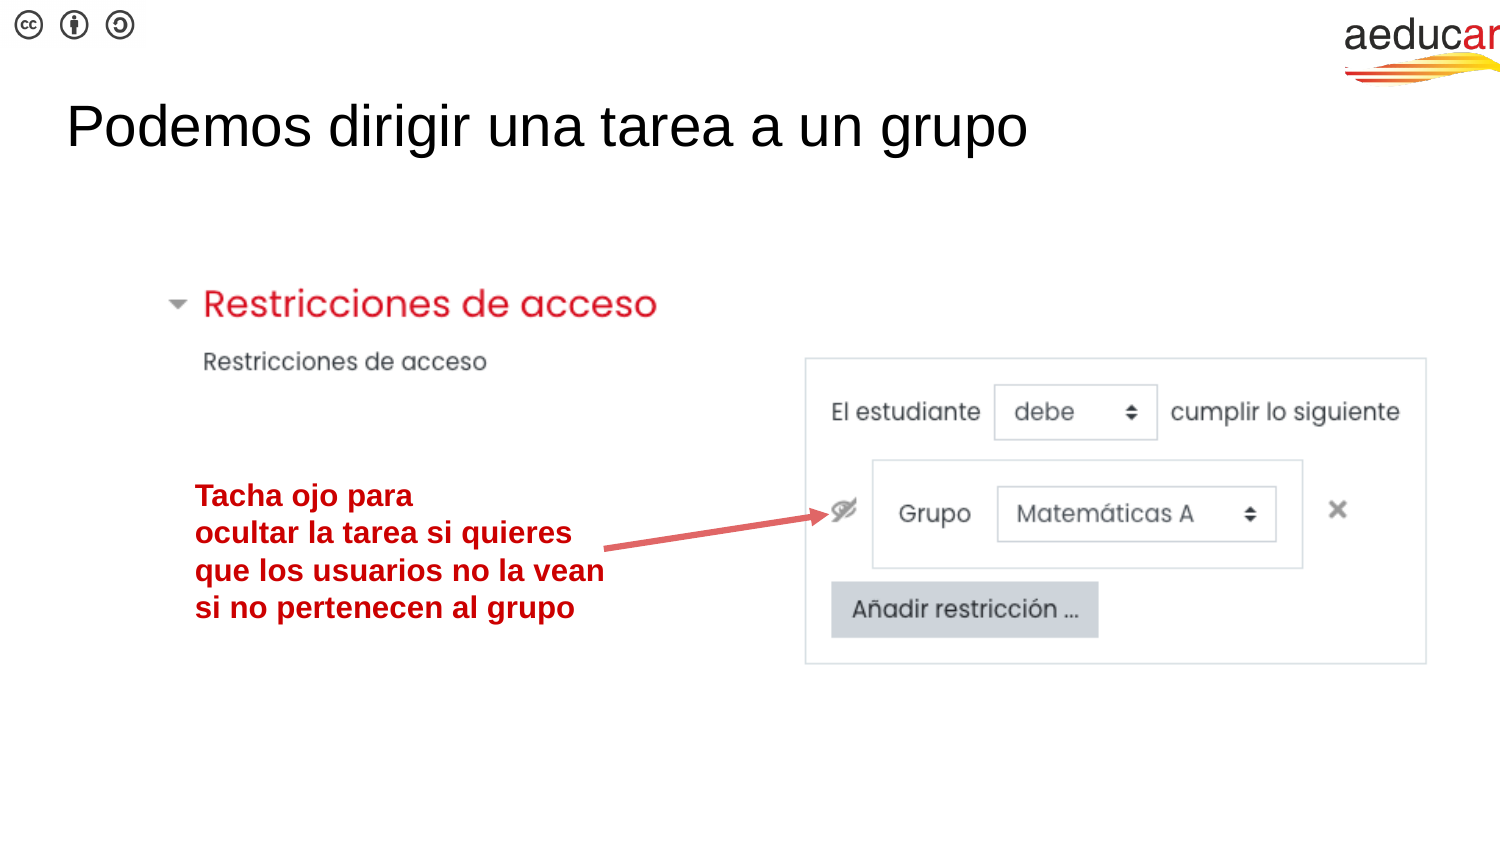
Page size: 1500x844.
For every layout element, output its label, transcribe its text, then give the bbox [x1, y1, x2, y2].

picture [158, 267, 1449, 682]
text_box Tacha ojo para ocultar la tarea si quieres que los usuarios no la vean si no pertenecen al grupo [179, 460, 871, 682]
picture [1344, 0, 1500, 104]
title Podemos dirigir una tarea a un grupo [51, 72, 1449, 167]
picture [0, 0, 146, 48]
